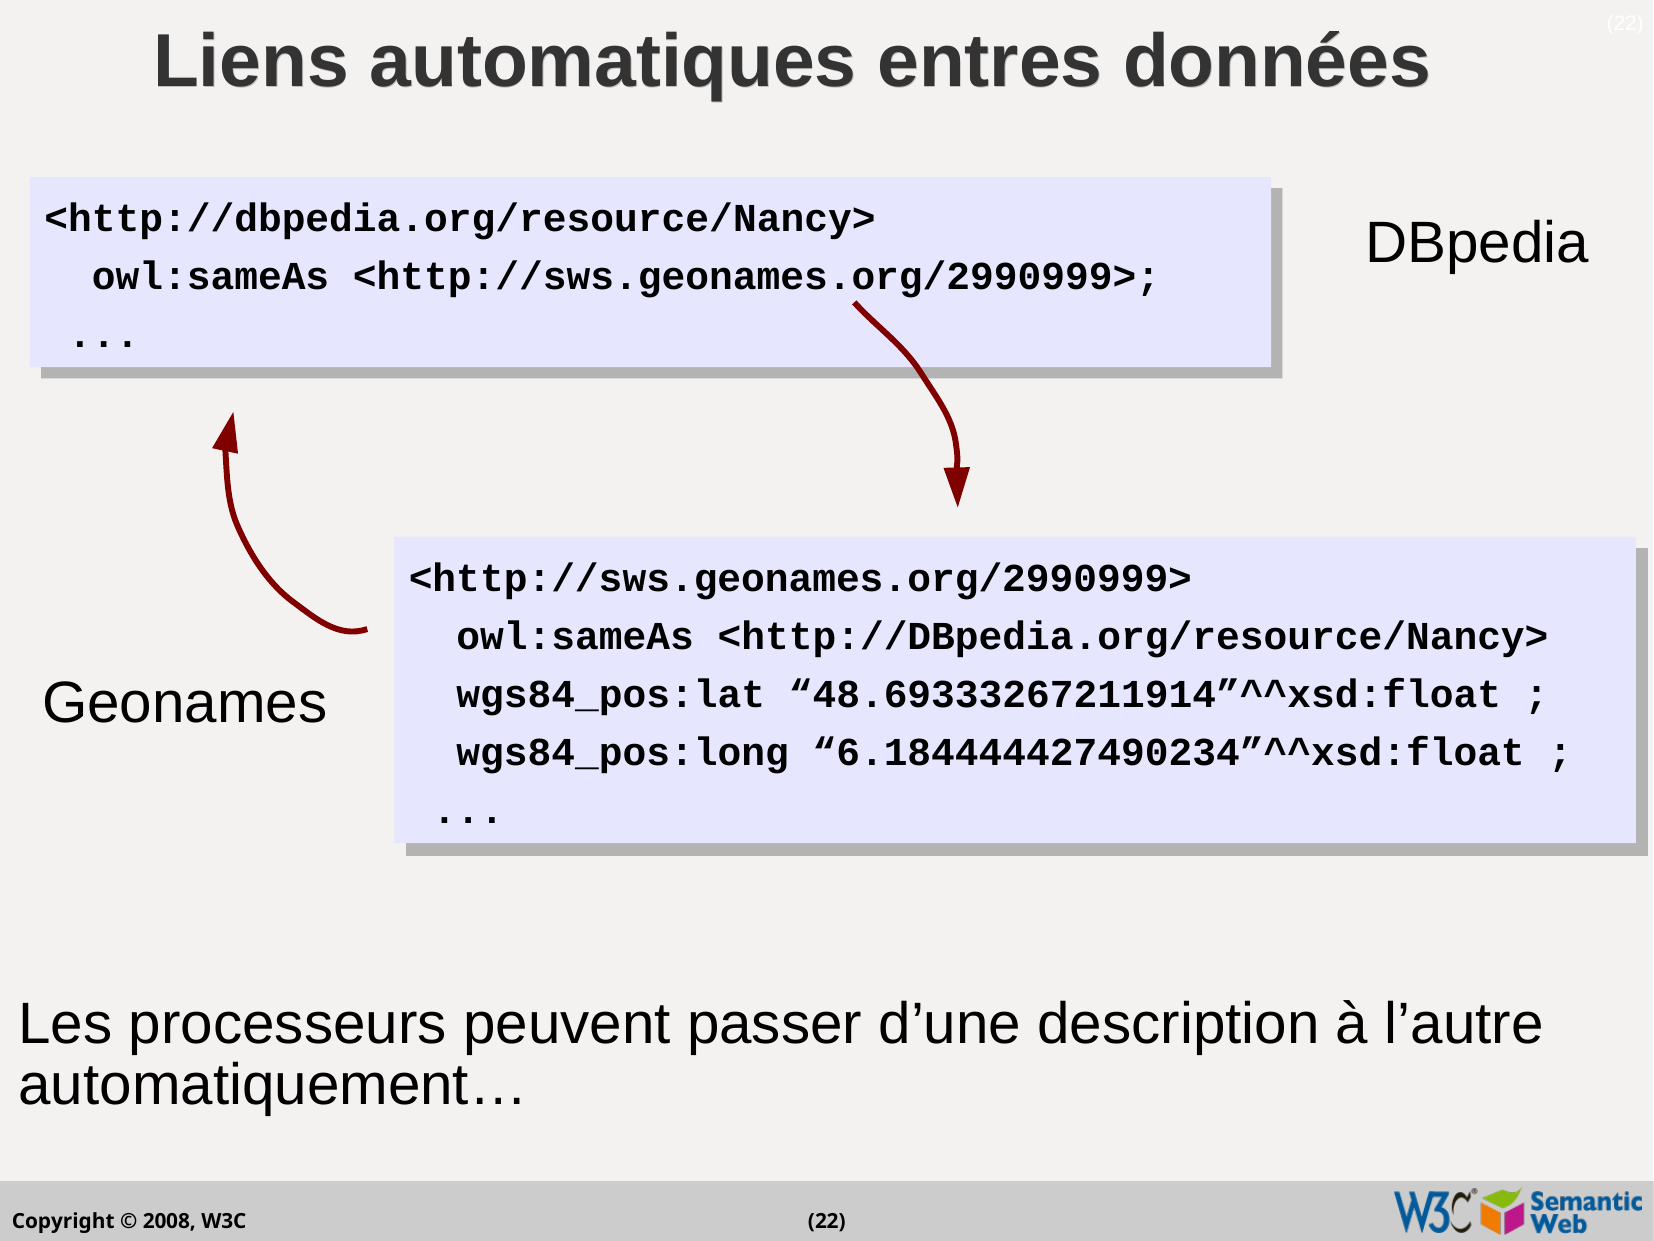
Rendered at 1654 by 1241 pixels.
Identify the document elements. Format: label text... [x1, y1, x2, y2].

text_box <http://sws.geonames.org/2990999> owl:sameAs <http://DBpedia.org/resource/Nancy> wgs84_pos:lat “48.69333267211914”^^xsd:float ; wgs84_pos:long “6.184444427490234”^^xsd:float ; ... [394, 536, 1636, 844]
text_box DBpedia [1351, 206, 1605, 347]
picture [1394, 1185, 1642, 1235]
text_box Les processeurs peuvent passer d’une description à l’autre automatiquement… [3, 988, 1625, 1189]
text_box Geonames [27, 667, 343, 808]
text_box <http://dbpedia.org/resource/Nancy> owl:sameAs <http://sws.geonames.org/2990999>; ... [29, 177, 1272, 368]
title Liens automatiques entres données [93, 0, 1493, 119]
